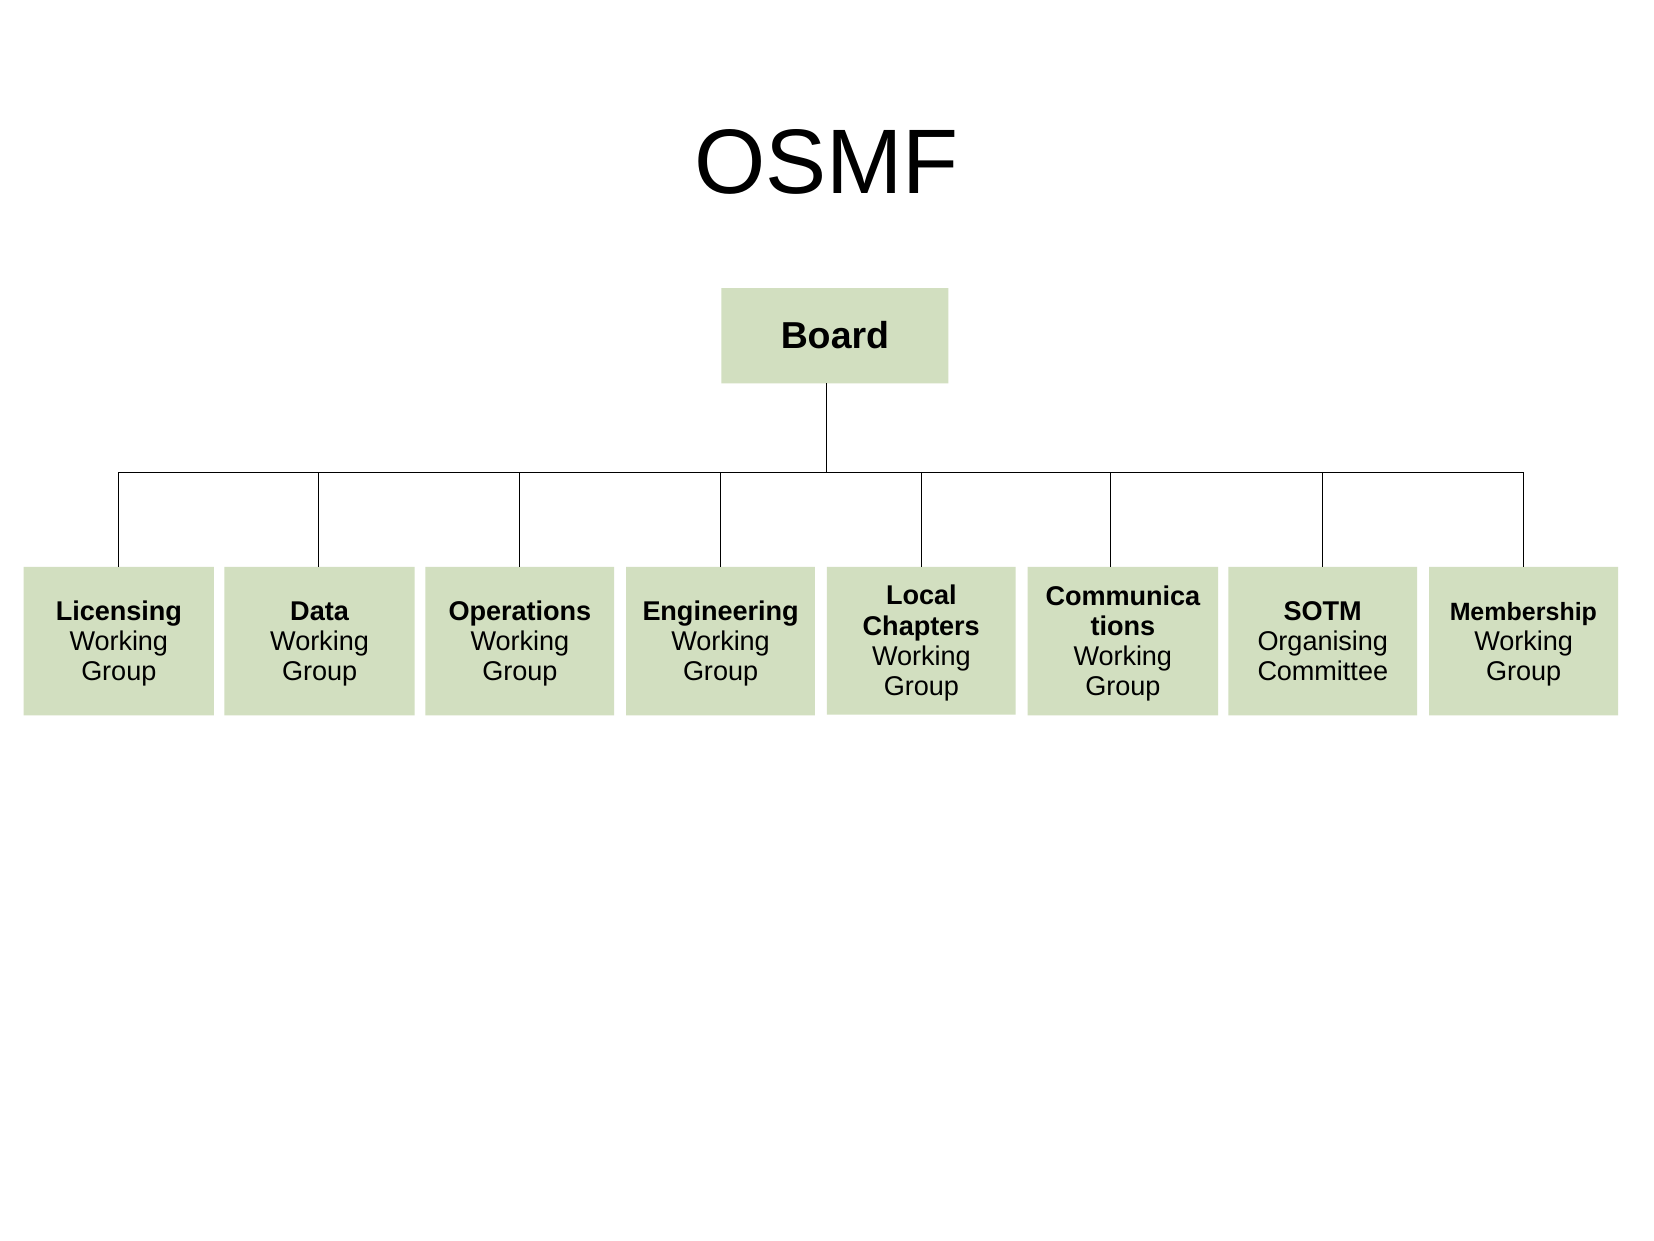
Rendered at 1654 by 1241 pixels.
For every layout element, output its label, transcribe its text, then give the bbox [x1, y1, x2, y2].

text_box Local Chapters Working Group [826, 566, 1016, 715]
text_box Engineering Working Group [626, 566, 815, 716]
text_box Communications Working Group [1027, 566, 1219, 716]
text_box Board [721, 288, 949, 384]
text_box Operations Working Group [425, 566, 615, 716]
text_box Licensing Working Group [23, 566, 214, 716]
text_box SOTM Organising Committee [1228, 566, 1418, 716]
text_box Data Working Group [224, 566, 415, 716]
title OSMF [82, 58, 1571, 266]
text_box Membership Working Group [1429, 566, 1619, 716]
